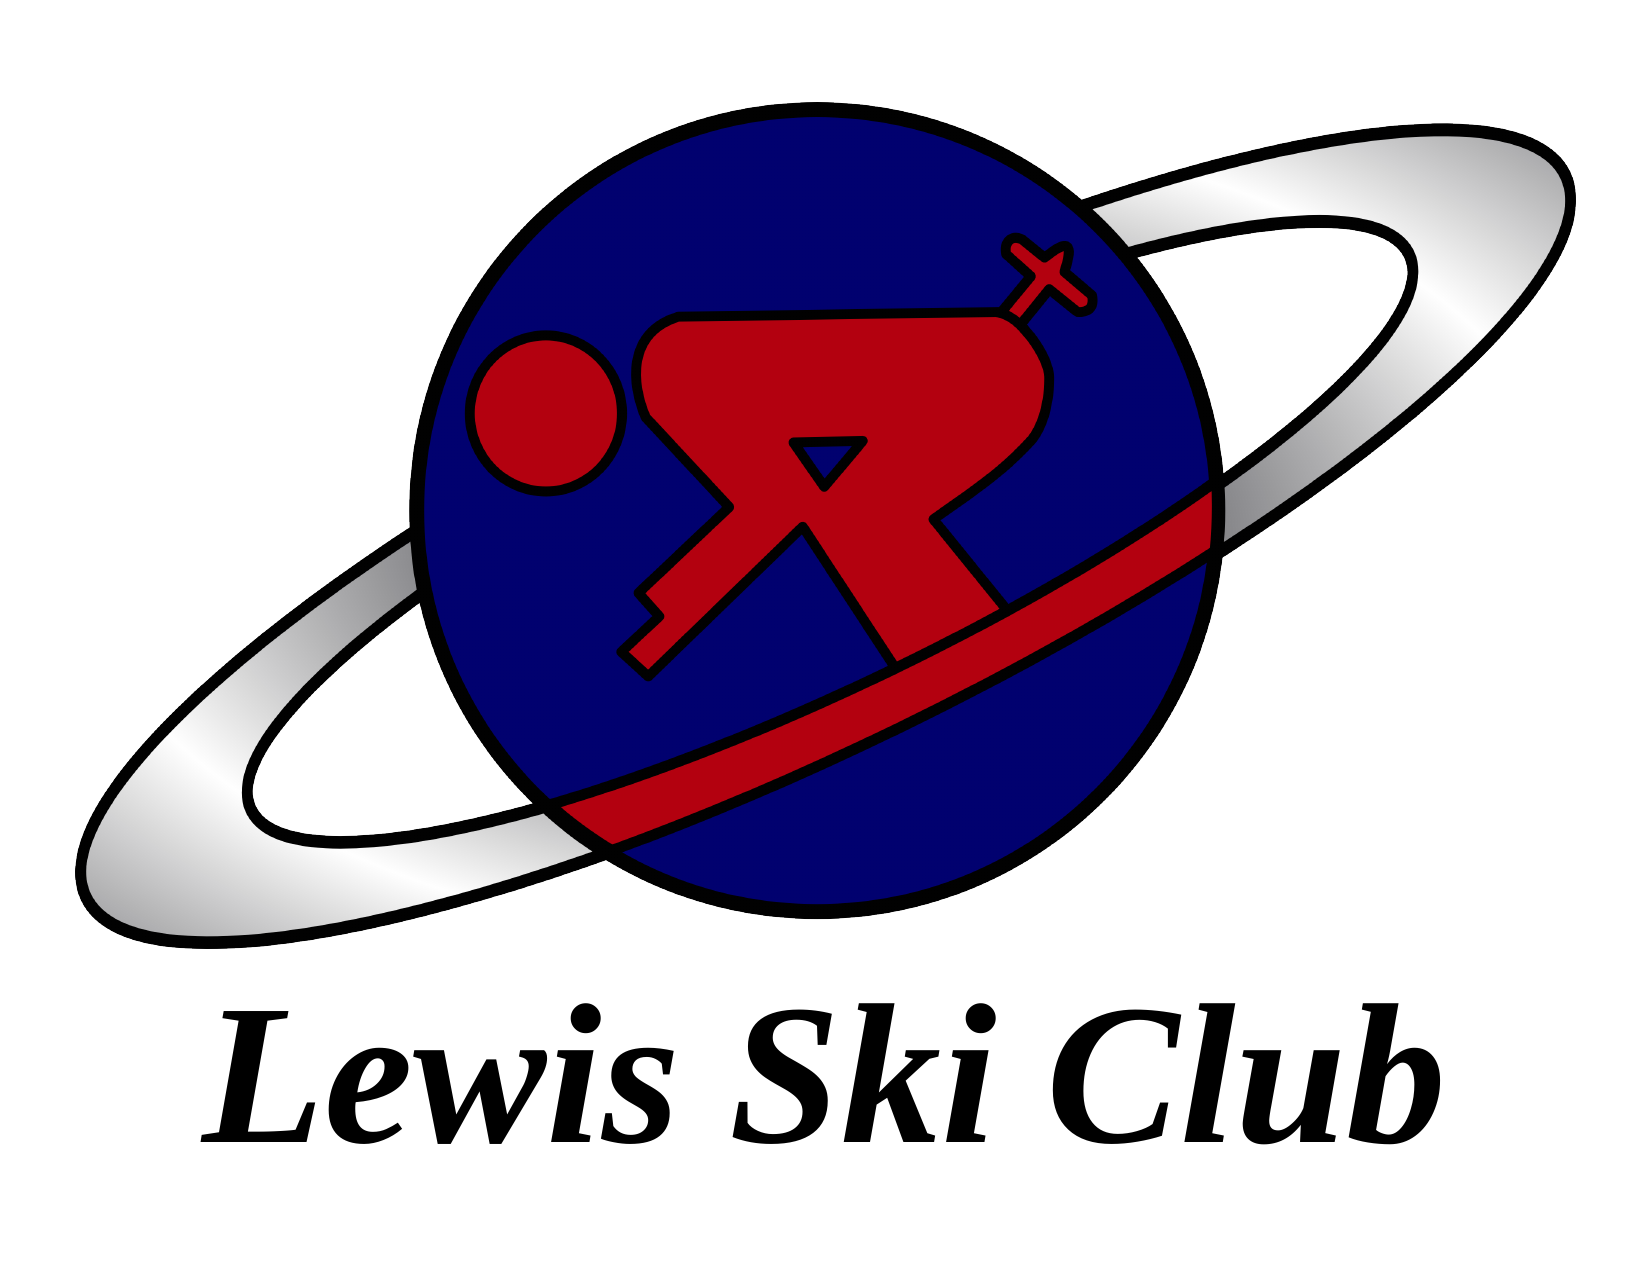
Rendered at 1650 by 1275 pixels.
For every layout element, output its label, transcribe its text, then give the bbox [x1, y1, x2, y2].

text_box Lewis Ski Club [174, 956, 1476, 1193]
picture [75, 102, 1576, 949]
